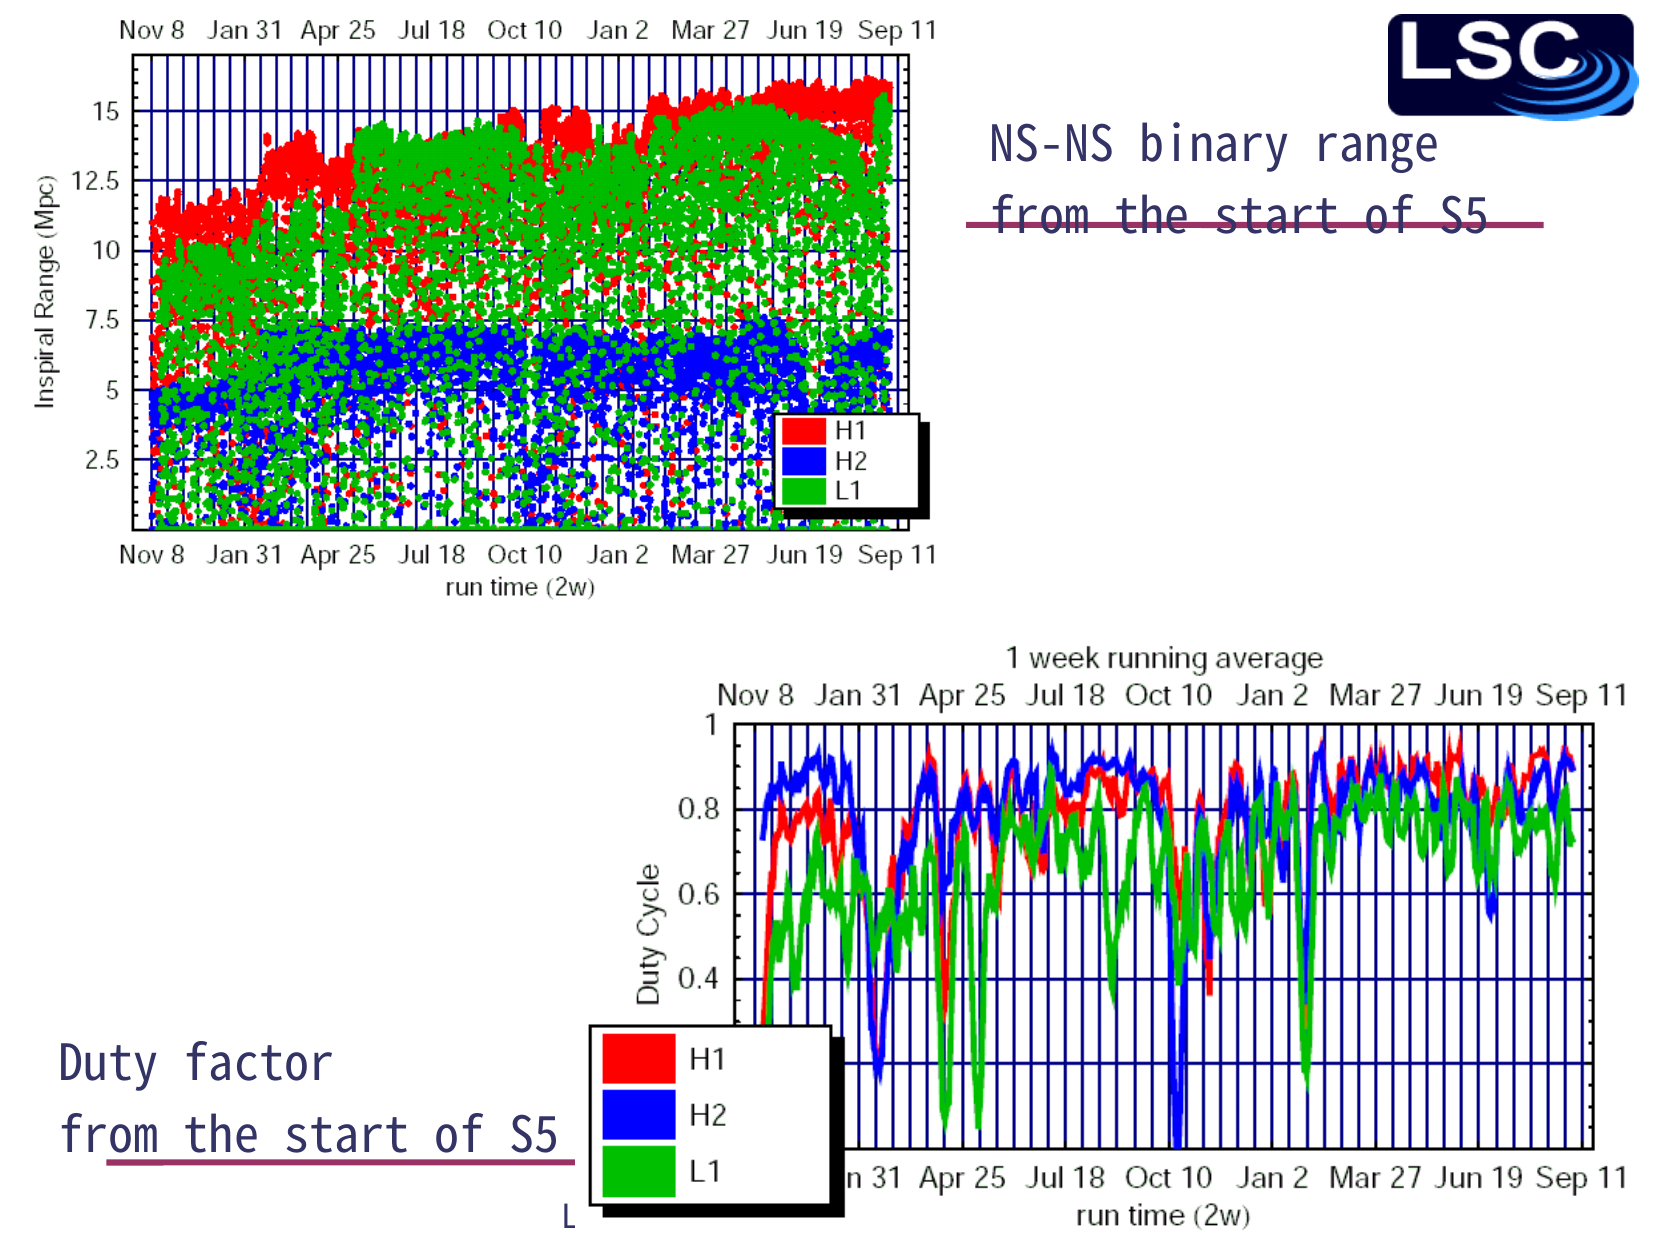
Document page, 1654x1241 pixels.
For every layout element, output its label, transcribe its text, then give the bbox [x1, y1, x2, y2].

picture [1388, 14, 1639, 121]
picture [575, 634, 1654, 1238]
picture [0, 0, 966, 621]
text_box NS-NS binary range from the start of S5 [989, 103, 1490, 204]
text_box Duty factor from the start of S5 [59, 1021, 560, 1123]
